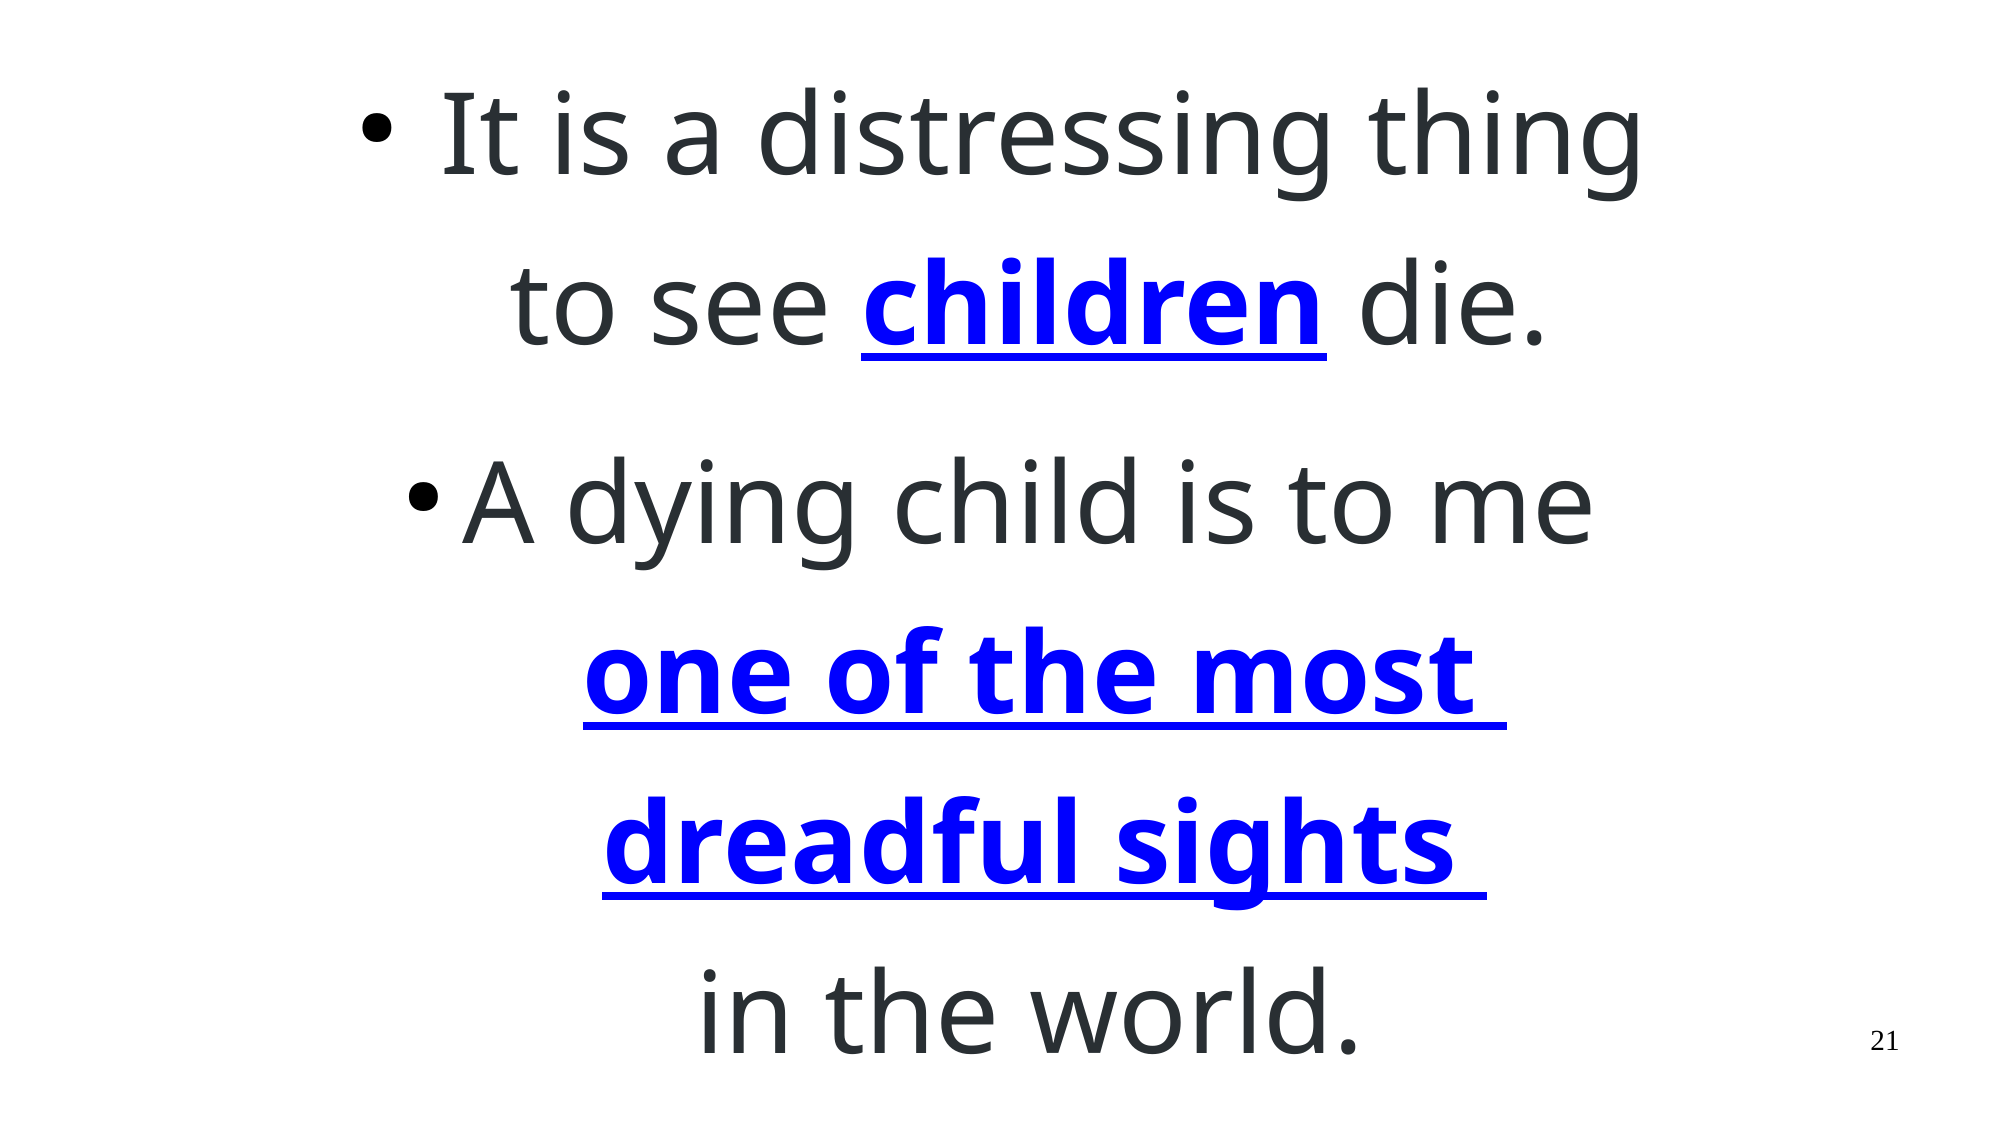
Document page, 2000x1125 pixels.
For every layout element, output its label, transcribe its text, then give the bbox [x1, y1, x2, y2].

list It is a distressing thing to see children die. A dying child is to me one of the most dreadful sights in the world. [37, 37, 1988, 1088]
